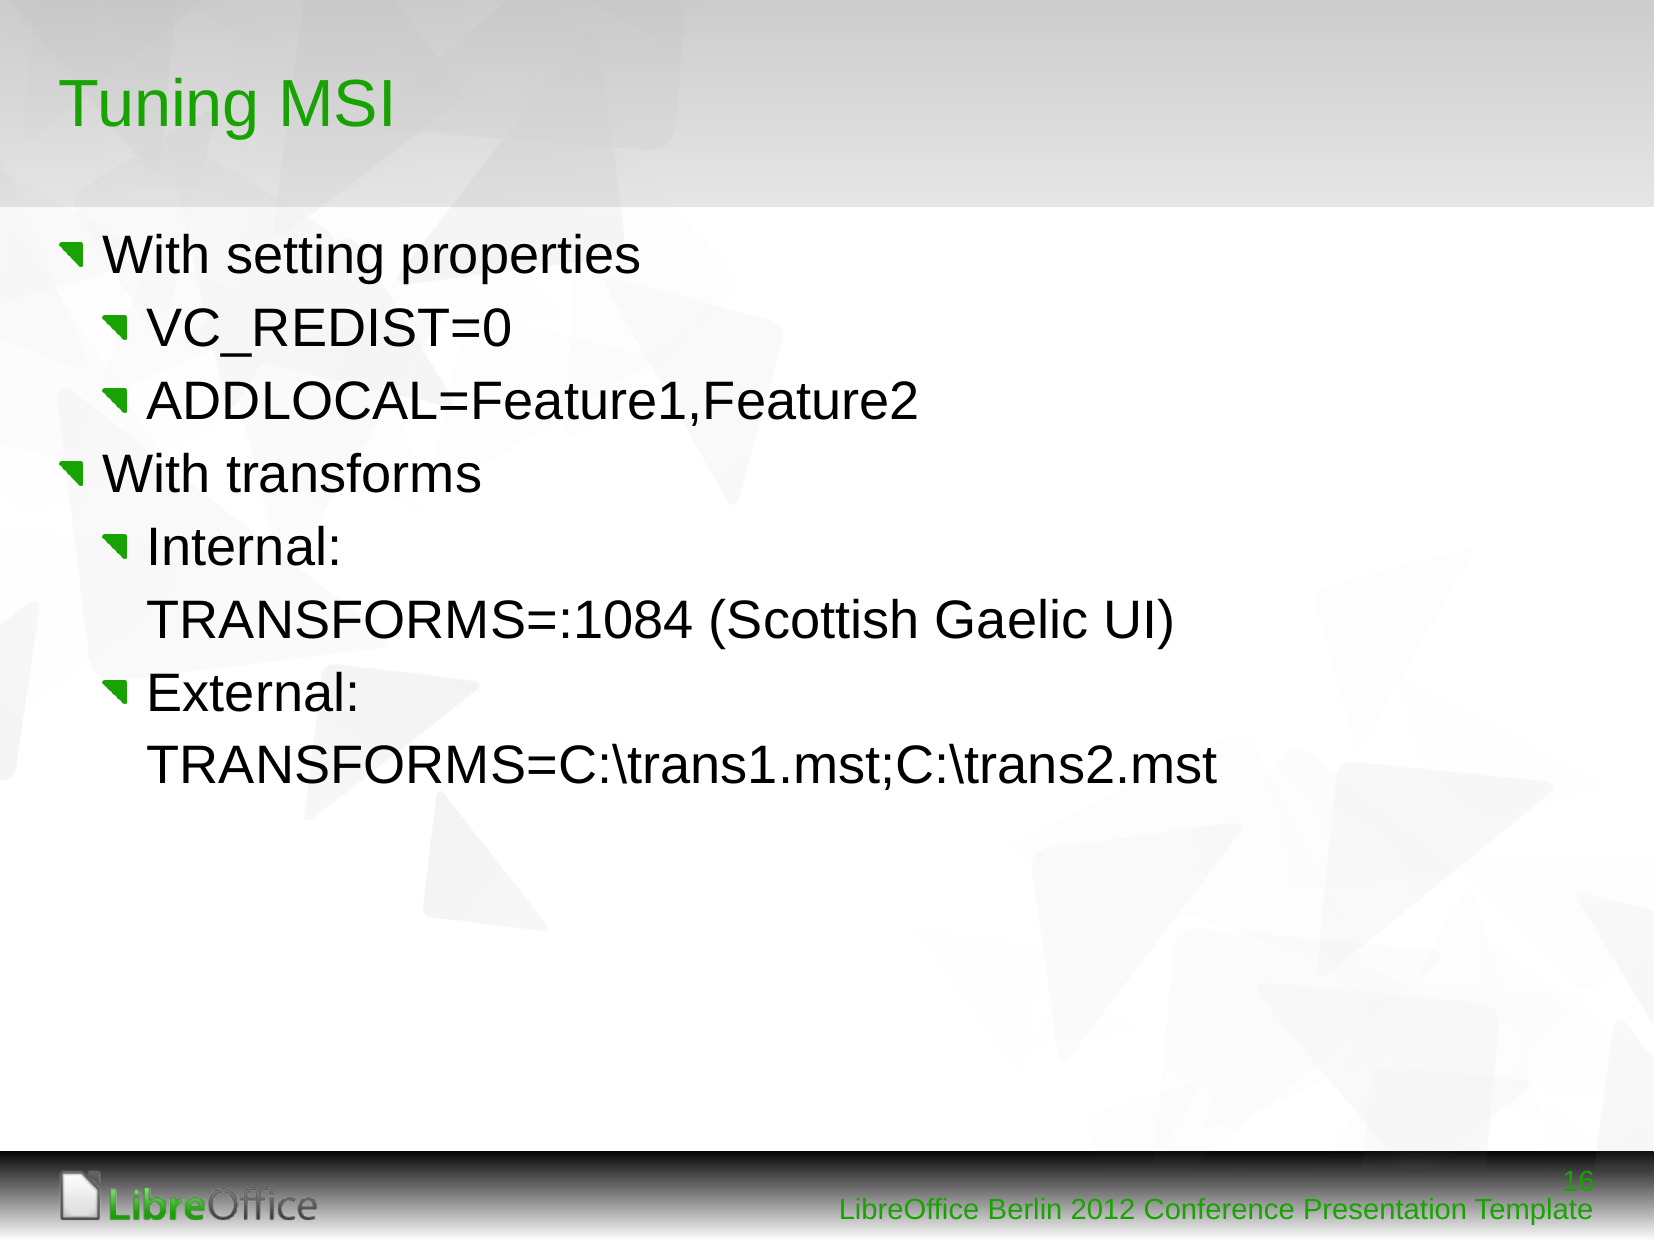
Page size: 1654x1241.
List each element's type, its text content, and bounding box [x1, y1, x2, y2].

picture [915, 548, 1654, 1169]
title Tuning MSI [59, 29, 1595, 178]
picture [0, 0, 783, 931]
picture [41, 1152, 337, 1240]
list With setting properties VC_REDIST=0 ADDLOCAL=Feature1,Feature2 With transforms Internal: TRANSFORMS=:1084 (Scottish Gaelic UI) External: TRANSFORMS=C:\trans1.mst;C:\trans2.mst [59, 224, 1595, 1073]
